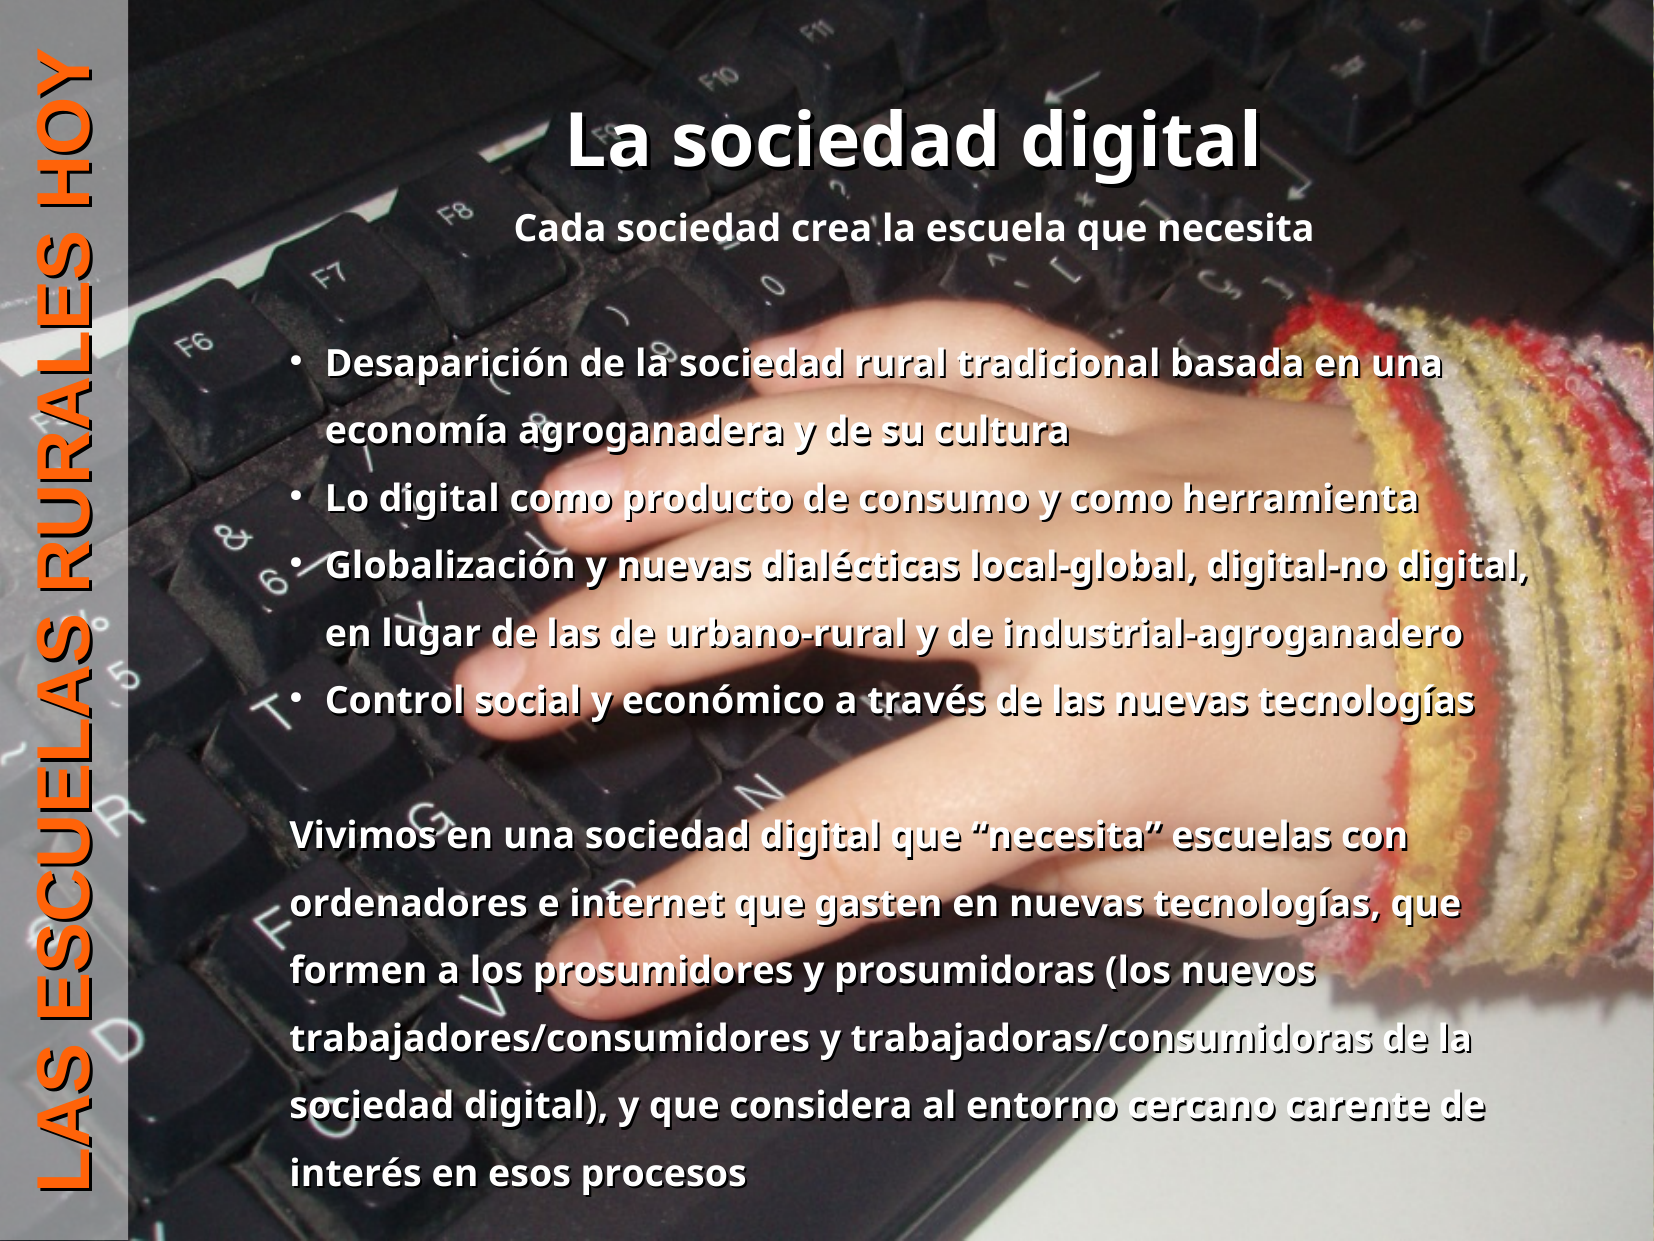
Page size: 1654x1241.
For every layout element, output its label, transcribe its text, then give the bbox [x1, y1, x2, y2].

text_box LAS ESCUELAS RURALES HOY [0, 0, 129, 1241]
picture [129, 0, 1654, 1241]
text_box La sociedad digital Cada sociedad crea la escuela que necesita Desaparición de la sociedad rural tradicional basada en una economía agroganadera y de su cultura Lo digital como producto de consumo y como herramienta Globalización y nuevas dialécticas local-global, digital-no digital, en lugar de las de urbano-rural y de industrial-agroganadero Control social y económico a través de las nuevas tecnologías Vivimos en una sociedad digital que “necesita” escuelas con ordenadores e internet que gasten en nuevas tecnologías, que formen a los prosumidores y prosumidoras (los nuevos trabajadores/consumidores y trabajadoras/consumidoras de la sociedad digital), y que considera al entorno cercano carente de interés en esos procesos [183, 59, 1571, 1182]
